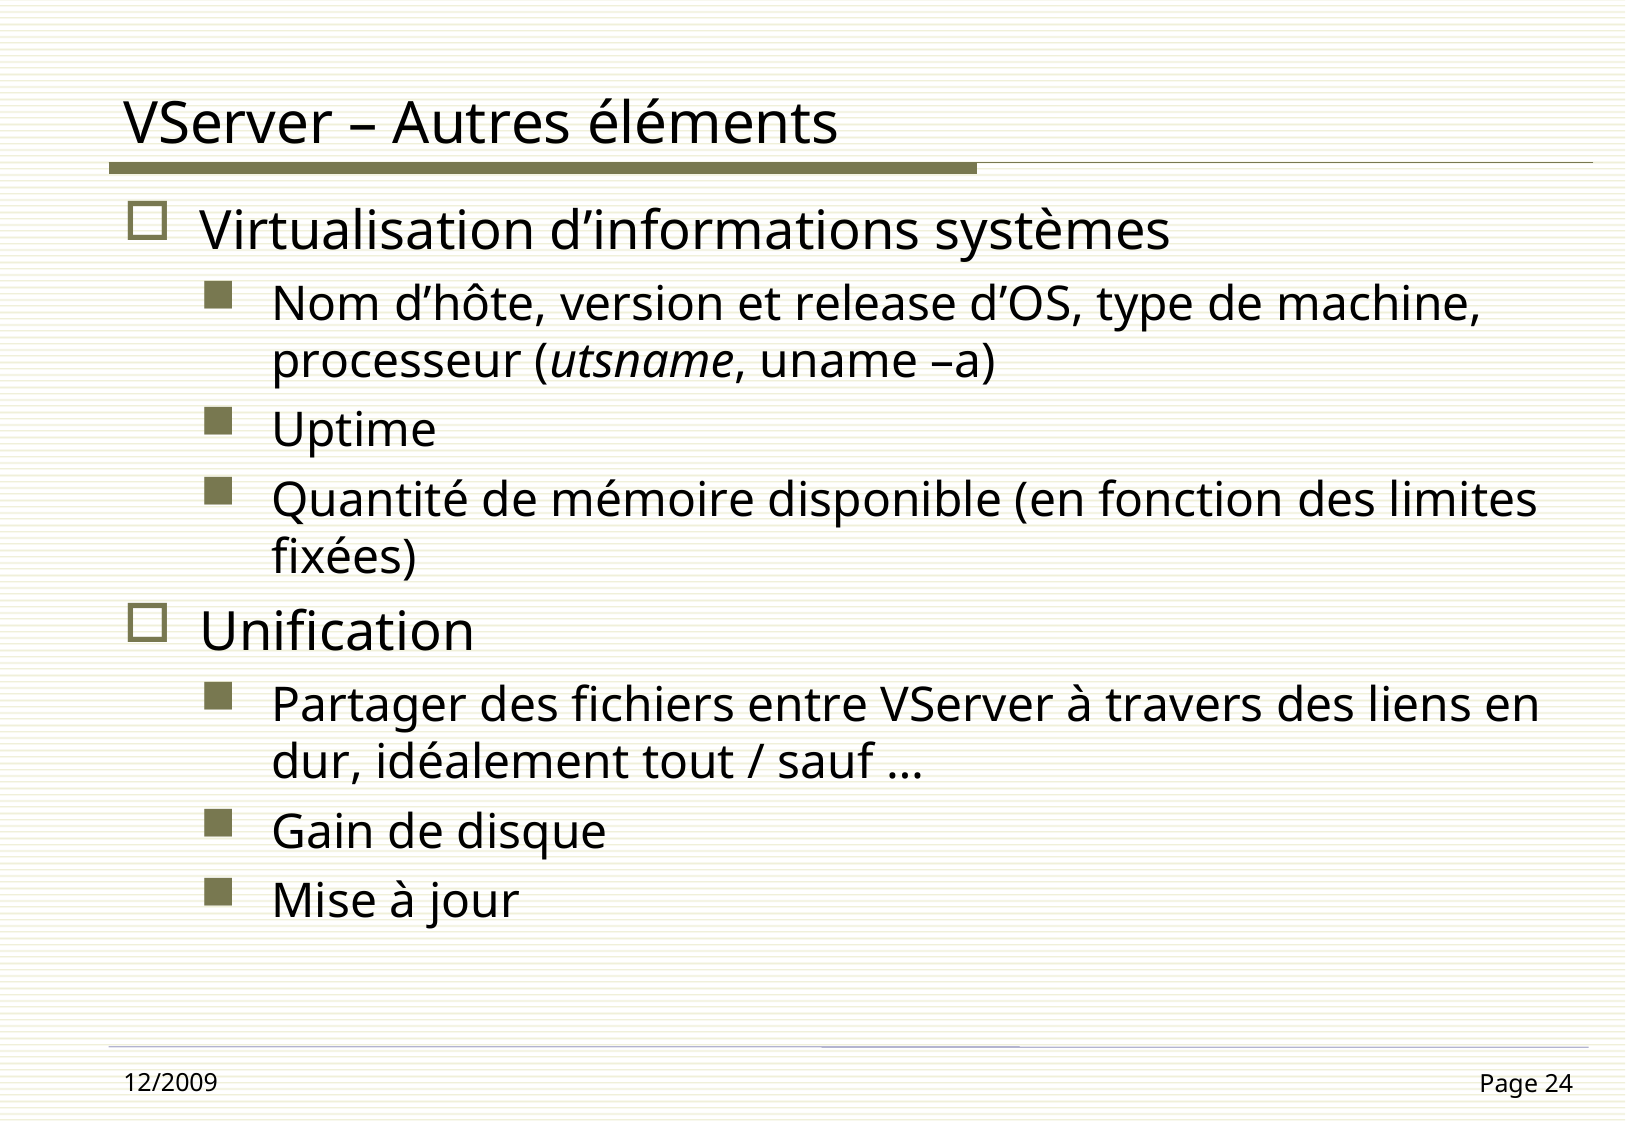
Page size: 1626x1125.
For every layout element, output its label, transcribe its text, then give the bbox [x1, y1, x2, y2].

list Virtualisation d’informations systèmes Nom d’hôte, version et release d’OS, type de machine, processeur (utsname, uname –a) Uptime Quantité de mémoire disponible (en fonction des limites fixées)‏ Unification Partager des fichiers entre VServer à travers des liens en dur, idéalement tout / sauf … Gain de disque Mise à jour [108, 187, 1595, 1035]
title VServer – Autres éléments [108, 12, 1596, 163]
picture [0, 0, 1626, 1125]
